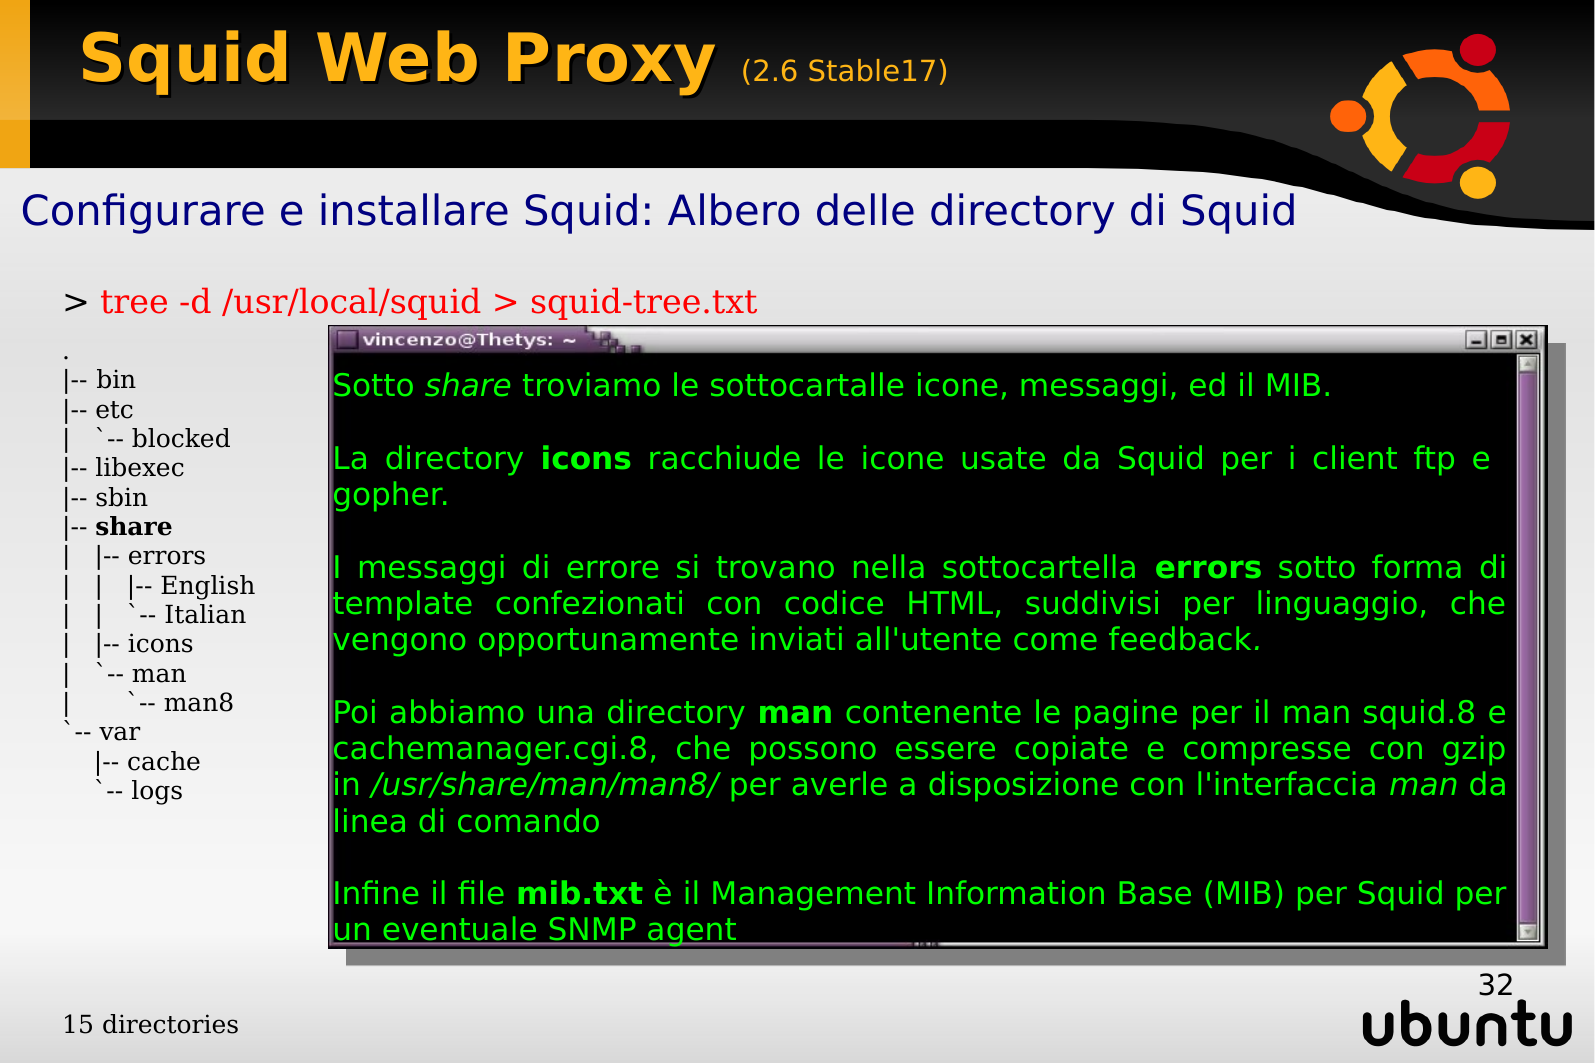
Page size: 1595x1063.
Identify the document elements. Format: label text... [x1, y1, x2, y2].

picture [0, 0, 1595, 1063]
text_box Squid Web Proxy (2.6 Stable17) [23, 11, 1004, 105]
text_box > tree -d /usr/local/squid > squid-tree.txt . |-- bin |-- etc | `-- blocked |-- libexec |-- sbin |-- share | |-- errors | | |-- English | | `-- Italian | |-- icons | `-- man | `-- man8 `-- var |-- cache `-- logs 15 directories [59, 256, 1536, 1028]
text_box Sotto share troviamo le sottocartalle icone, messaggi, ed il MIB. La directory icons racchiude le icone usate da Squid per i client ftp e gopher. I messaggi di errore si trovano nella sottocartella errors sotto forma di template confezionati con codice HTML, suddivisi per linguaggio, che vengono opportunamente inviati all'utente come feedback. Poi abbiamo una directory man contenente le pagine per il man squid.8 e cachemanager.cgi.8, che possono essere copiate e compresse con gzip in /usr/share/man/man8/ per averle a disposizione con l'interfaccia man da linea di comando Infine il file mib.txt è il Management Information Base (MIB) per Squid per un eventuale SNMP agent [329, 360, 1511, 956]
text_box Configurare e installare Squid: Albero delle directory di Squid [17, 178, 1554, 243]
